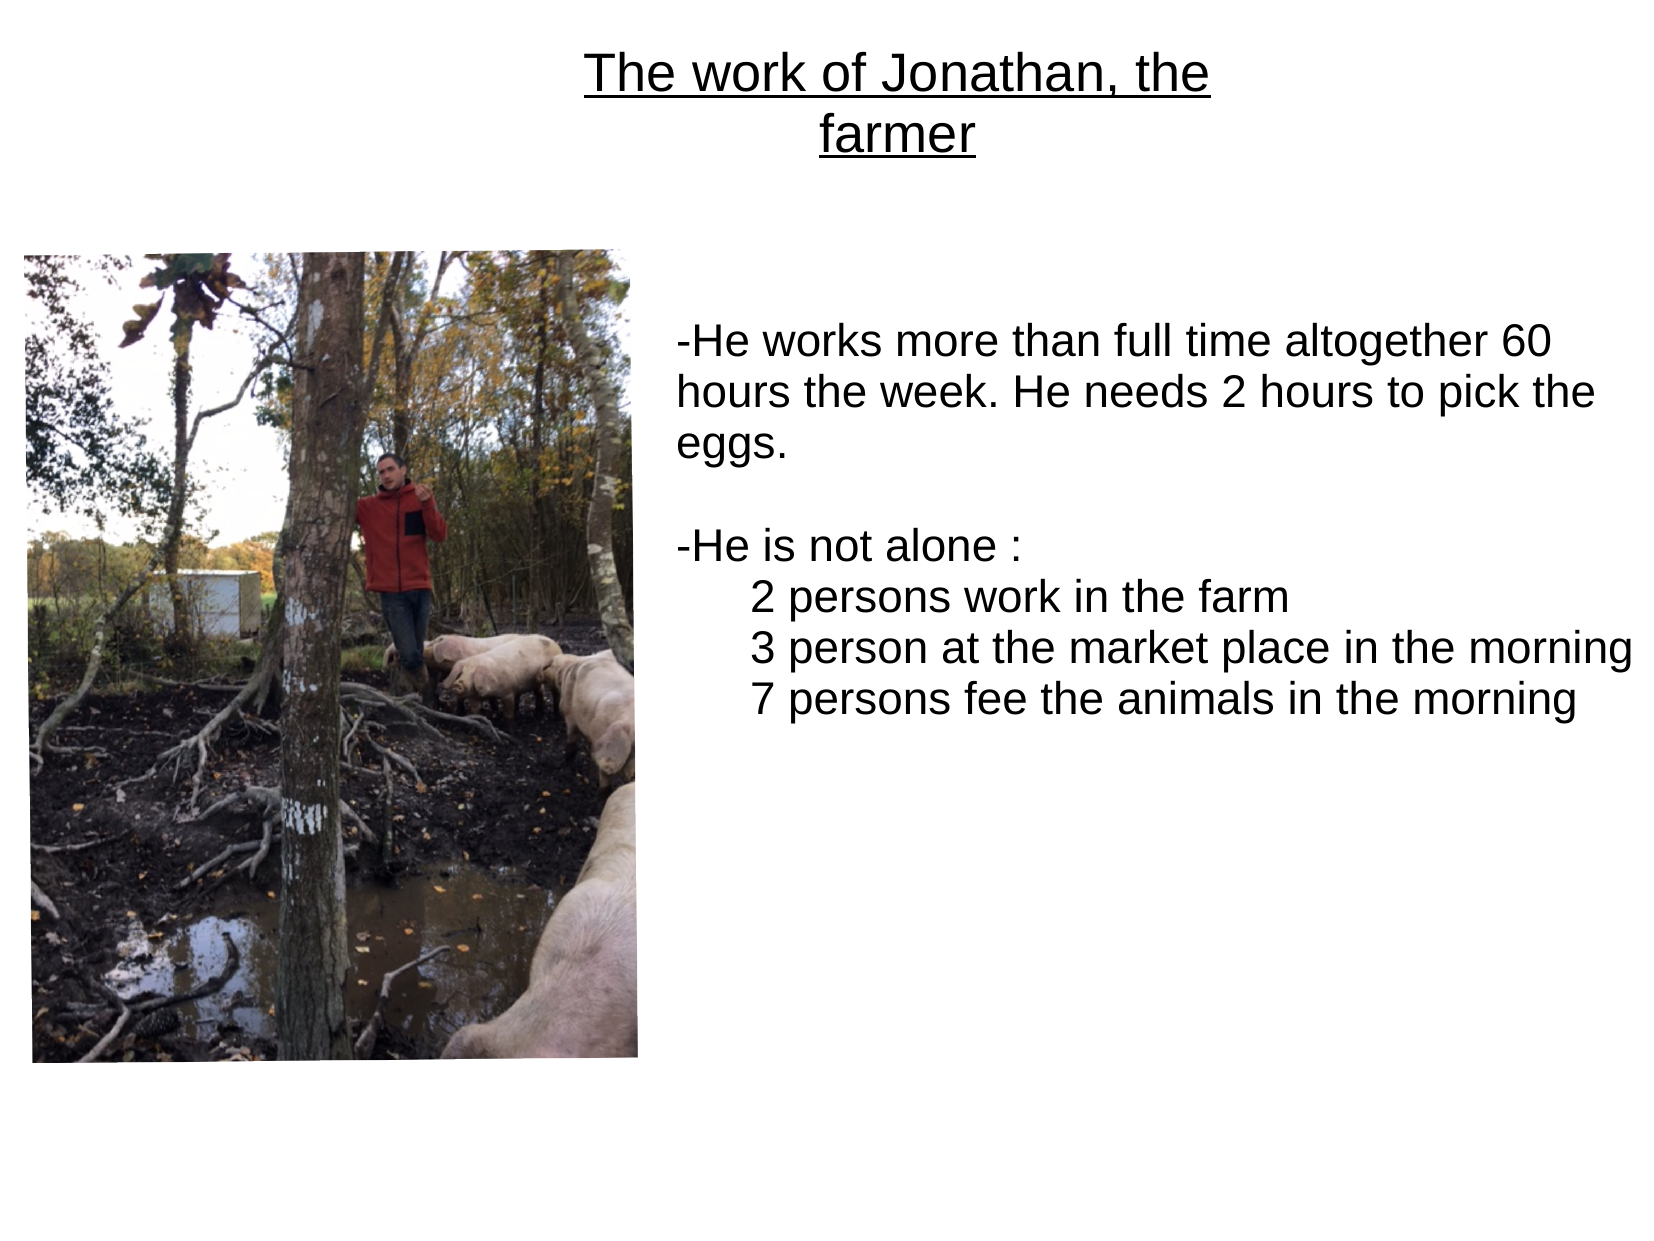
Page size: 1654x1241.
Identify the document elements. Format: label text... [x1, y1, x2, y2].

picture [23, 248, 638, 1063]
text_box -He works more than full time altogether 60 hours the week. He needs 2 hours to pick the eggs. -He is not alone : 2 persons work in the farm 3 person at the market place in the morning 7 persons fee the animals in the morning [661, 307, 1654, 774]
text_box The work of Jonathan, the farmer [519, 35, 1276, 172]
